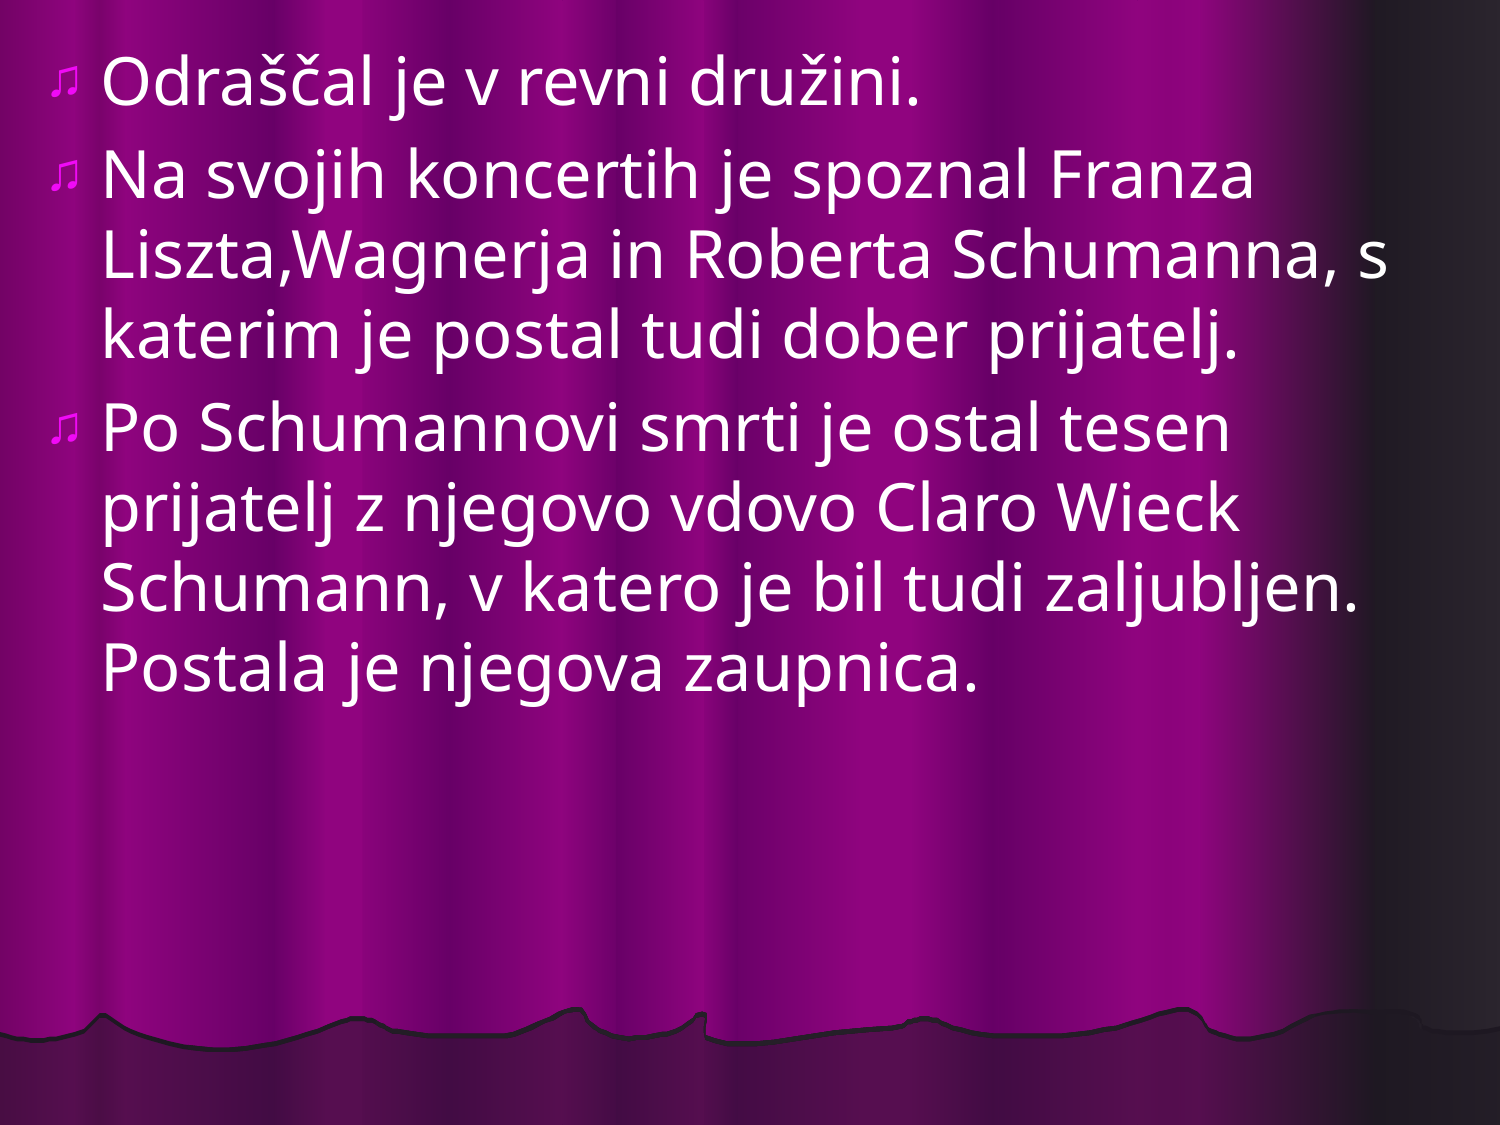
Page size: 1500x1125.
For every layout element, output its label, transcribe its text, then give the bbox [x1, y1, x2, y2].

list Odraščal je v revni družini. Na svojih koncertih je spoznal Franza Liszta,Wagnerja in Roberta Schumanna, s katerim je postal tudi dober prijatelj. Po Schumannovi smrti je ostal tesen prijatelj z njegovo vdovo Claro Wieck Schumann, v katero je bil tudi zaljubljen. Postala je njegova zaupnica. [29, 31, 1500, 1125]
